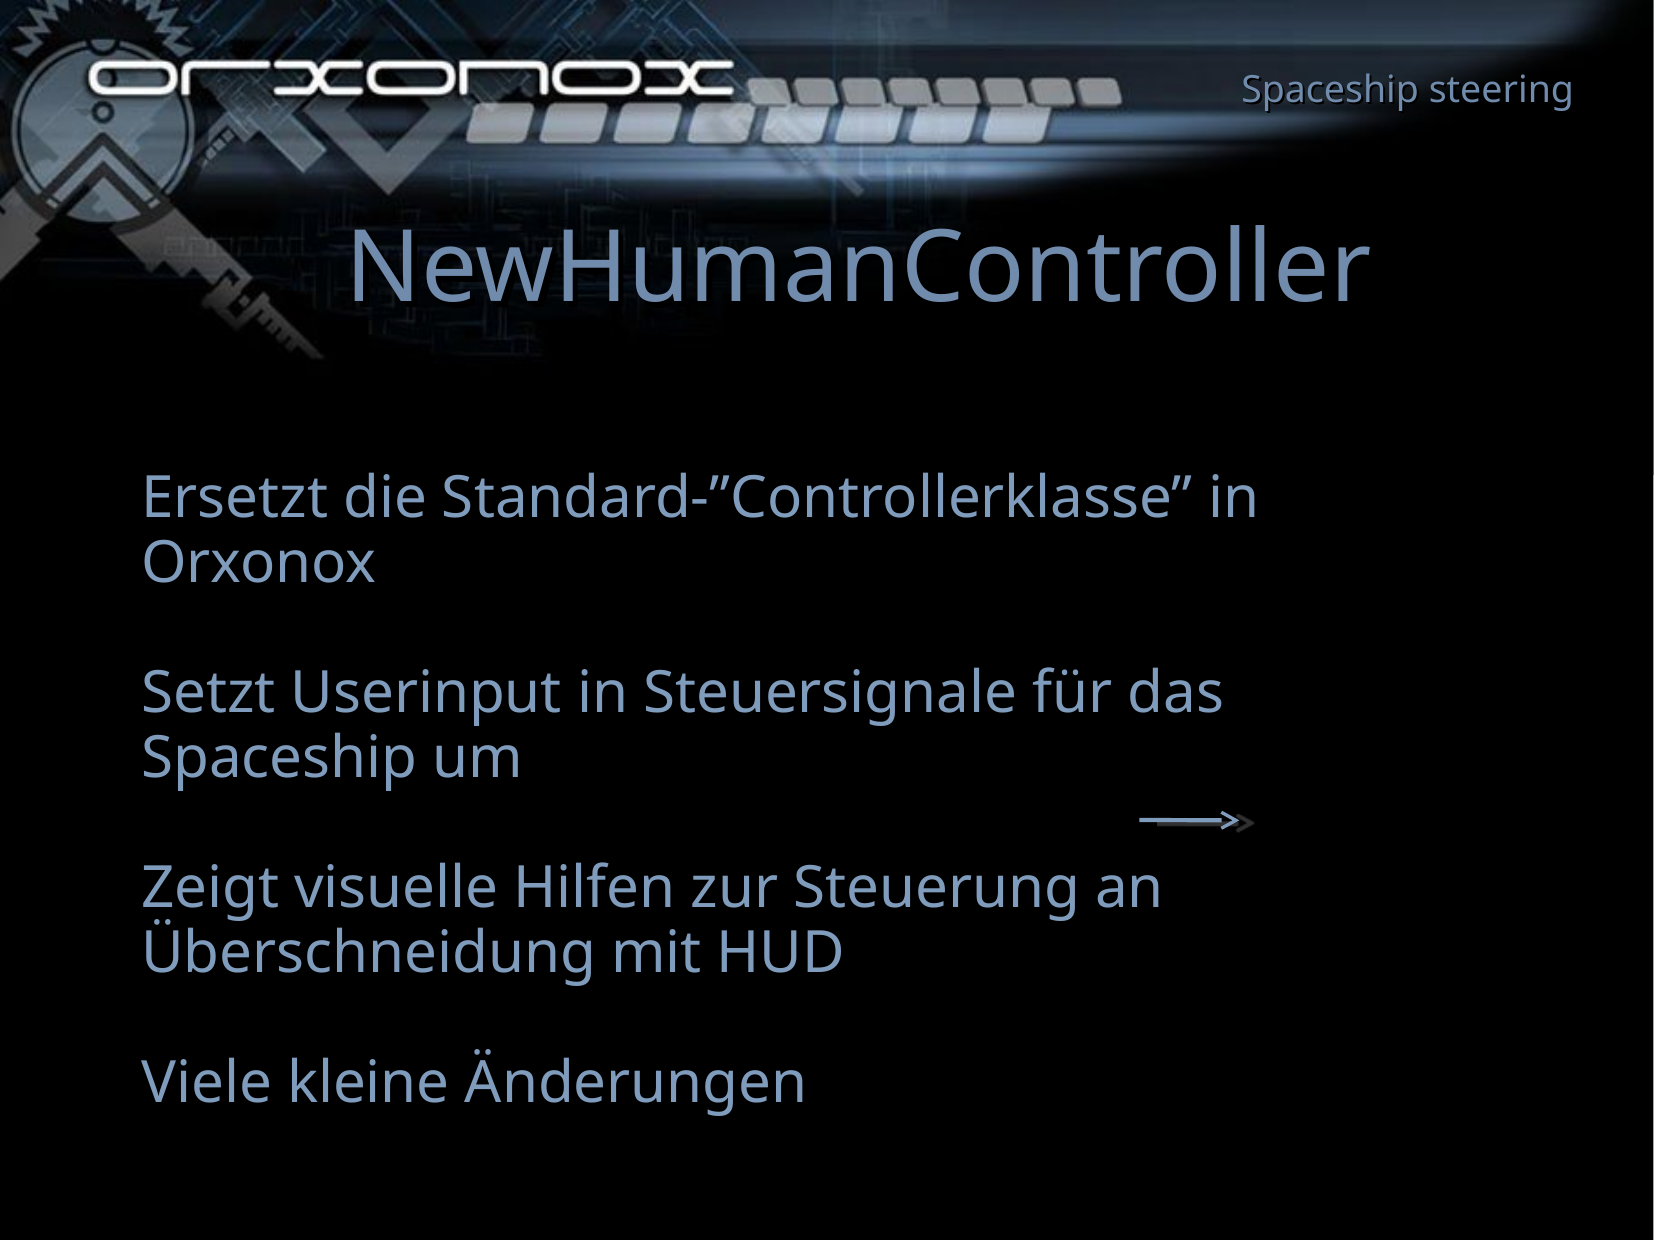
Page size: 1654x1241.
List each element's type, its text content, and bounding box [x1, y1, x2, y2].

text_box Ersetzt die Standard-”Controllerklasse” in Orxonox Setzt Userinput in Steuersignale für das Spaceship um Zeigt visuelle Hilfen zur Steuerung an Überschneidung mit HUD Viele kleine Änderungen [126, 457, 1515, 1124]
text_box NewHumanController [330, 194, 1447, 346]
text_box Spaceship steering [1226, 57, 1600, 133]
picture [0, 0, 1654, 475]
